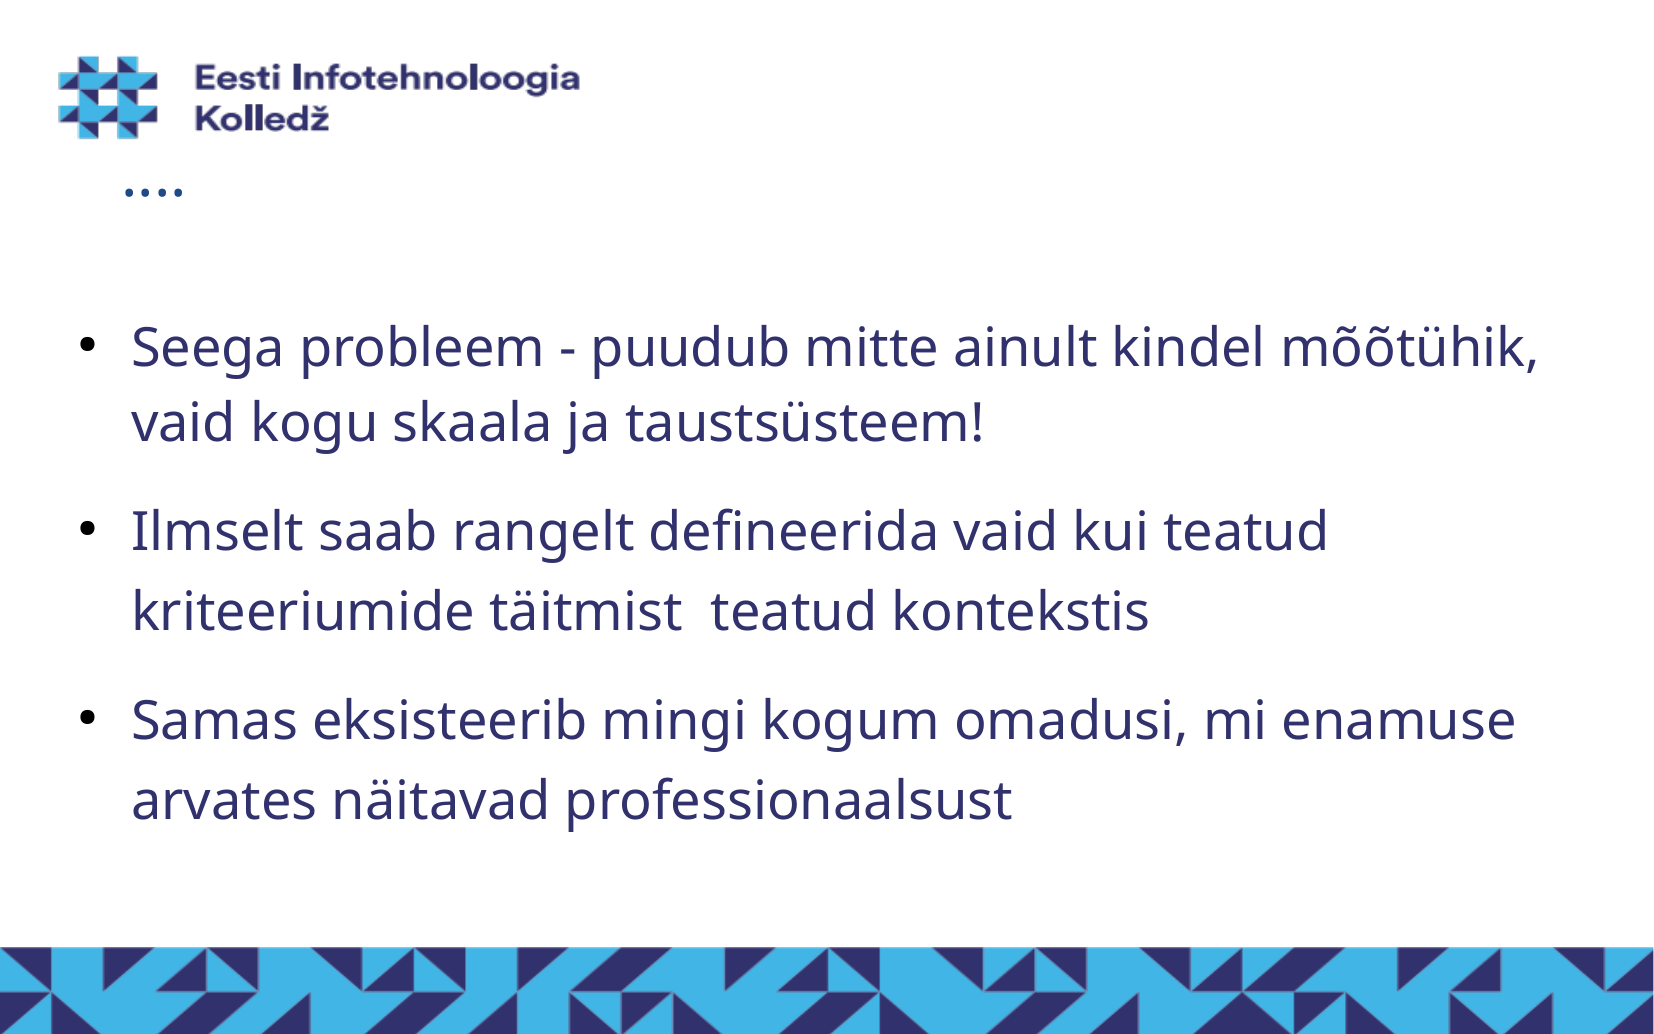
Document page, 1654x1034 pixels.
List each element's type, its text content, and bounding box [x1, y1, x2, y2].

title .... [121, 85, 1534, 259]
list Seega probleem - puudub mitte ainult kindel mõõtühik, vaid kogu skaala ja taustsüsteem! Ilmselt saab rangelt defineerida vaid kui teatud kriteeriumide täitmist teatud kontekstis Samas eksisteerib mingi kogum omadusi, mi enamuse arvates näitavad professionaalsust [60, 307, 1548, 962]
